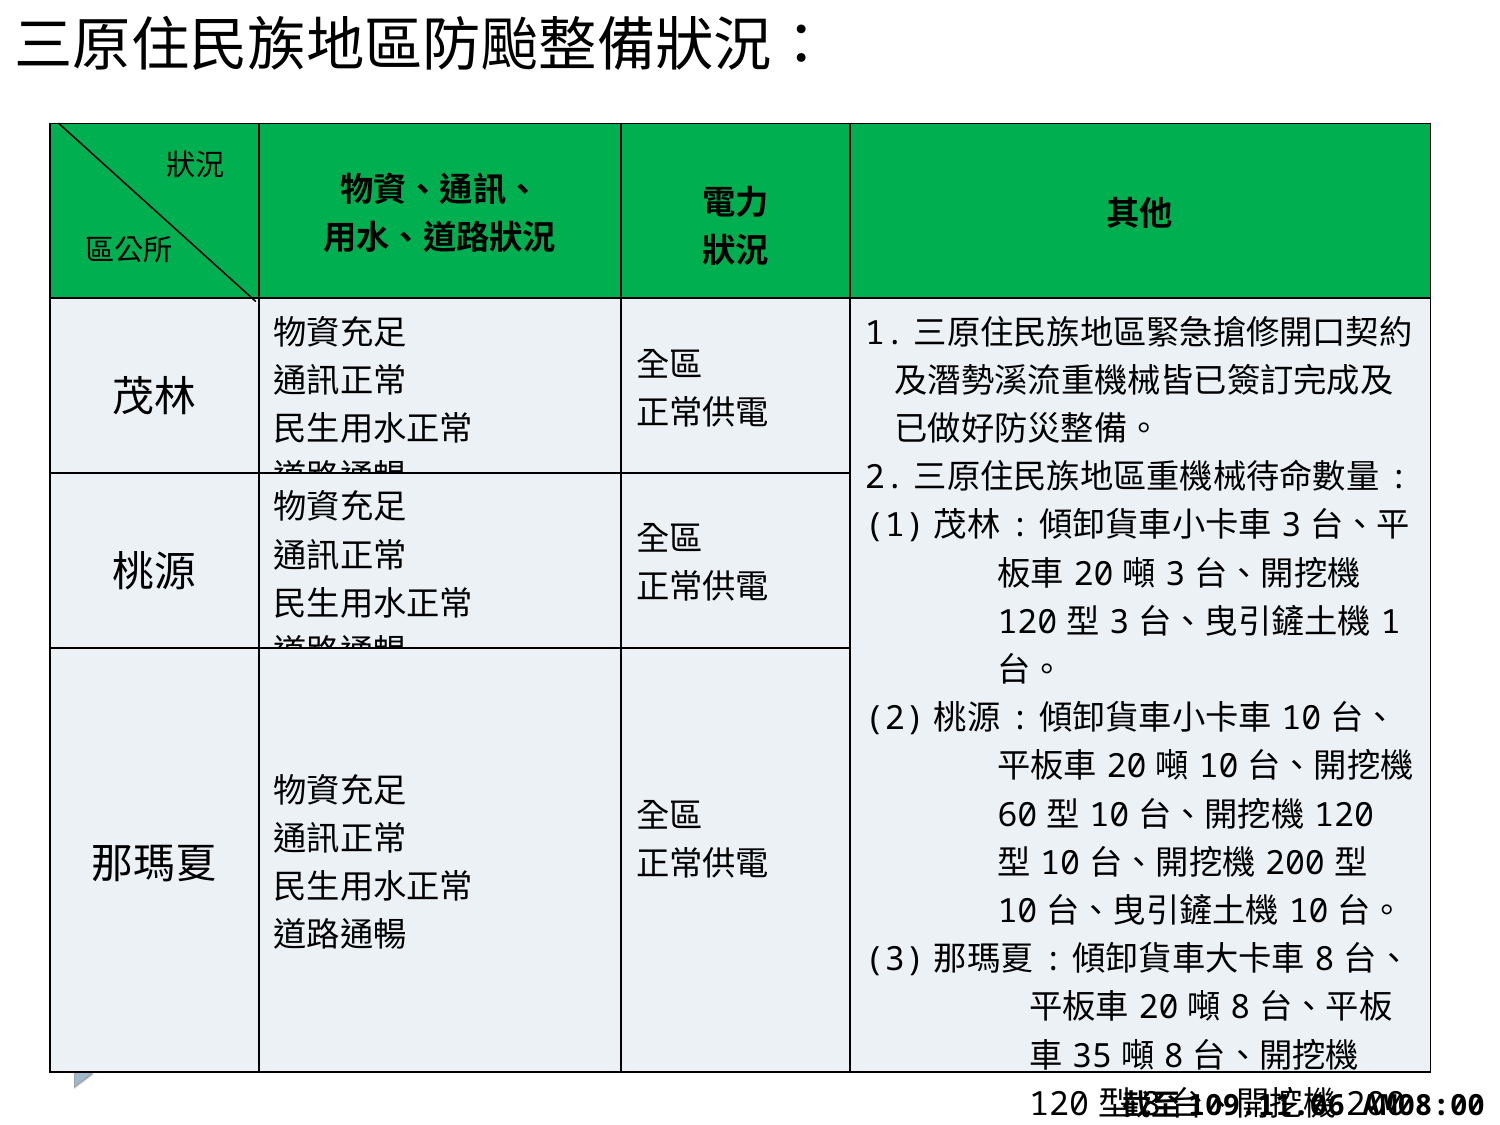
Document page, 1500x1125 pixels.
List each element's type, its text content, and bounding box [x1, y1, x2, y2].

table_header [51, 124, 166, 223]
table_cell 全區 正常供電 [622, 649, 849, 1071]
table_cell 茂林 [51, 299, 258, 472]
text_box 區公所 [41, 223, 218, 274]
table_cell 物資充足 通訊正常 民生用水正常 道路通暢 [260, 474, 620, 647]
text_box 三原住民族地區防颱整備狀況： [0, 0, 987, 85]
text_box 狀況 [140, 138, 251, 189]
table_cell 物資充足 通訊正常 民生用水正常 道路通暢 [260, 649, 620, 1071]
table_header 其他 [851, 124, 1430, 297]
table_cell 桃源 [51, 474, 258, 647]
table_cell 全區 正常供電 [622, 299, 849, 472]
table_header 電力 狀況 [622, 124, 849, 297]
table_cell 那瑪夏 [51, 649, 258, 1071]
table_header [62, 124, 258, 297]
table_cell 物資充足 通訊正常 民生用水正常 道路通暢 [260, 299, 620, 472]
table_header [51, 270, 248, 297]
table_cell 1.三原住民族地區緊急搶修開口契約及潛勢溪流重機械皆已簽訂完成及已做好防災整備。 2.三原住民族地區重機械待命數量: (1)茂林:傾卸貨車小卡車3台、平板車20噸3台、開挖機120型3台、曳引鏟土機1台。 (2)桃源:傾卸貨車小卡車10台、平板車20噸10台、開挖機60型10台、開挖機120型10台、開挖機200型10台、曳引鏟土機10台。 (3)那瑪夏:傾卸貨車大卡車8台、平板車20噸8台、平板車35噸8台、開挖機120型8台、開挖機200型8台、開挖機300型8台。 [851, 299, 1430, 1071]
table_header 物資、通訊、 用水、道路狀況 [260, 124, 620, 297]
text_box 截至109.11.06 AM08:00 [826, 1078, 1500, 1125]
table_cell 全區 正常供電 [622, 474, 849, 647]
